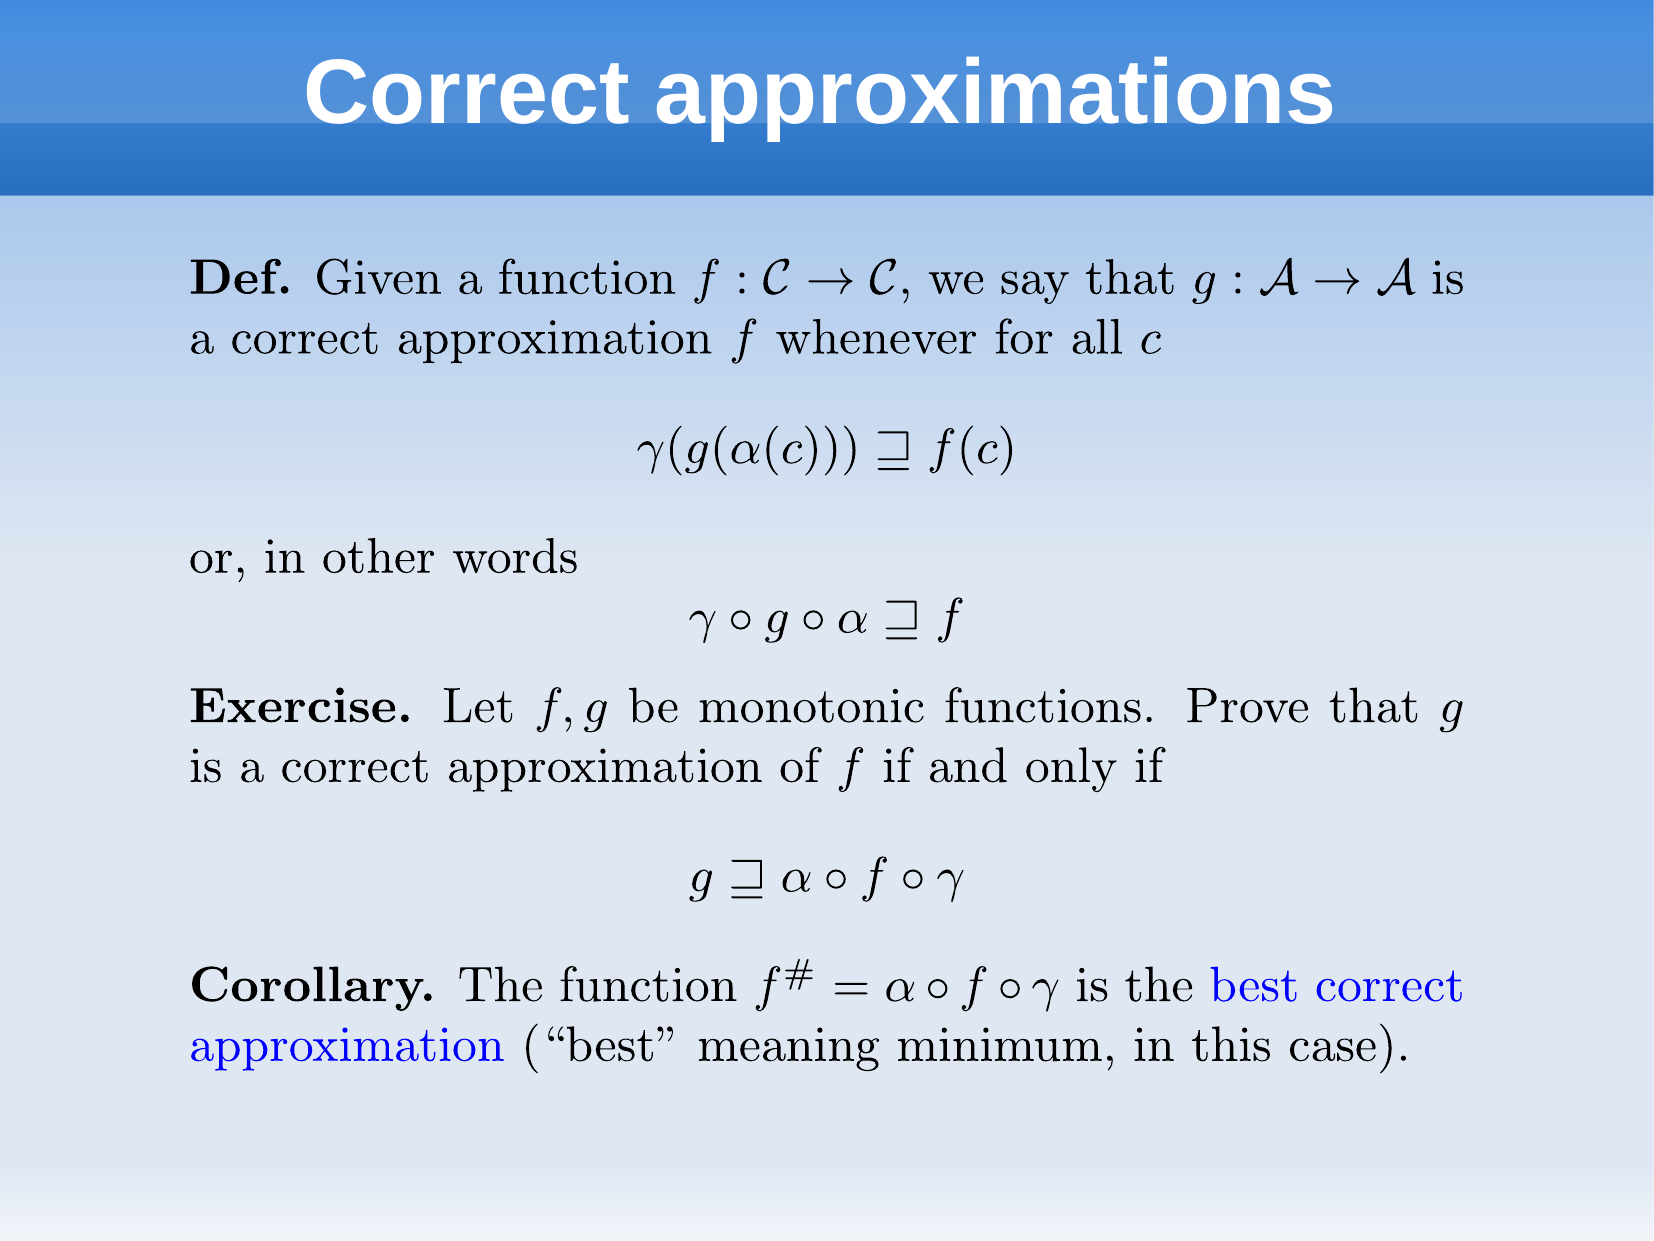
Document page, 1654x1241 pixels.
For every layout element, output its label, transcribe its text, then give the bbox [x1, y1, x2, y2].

title Correct approximations [76, 0, 1565, 196]
picture [0, 0, 1654, 1241]
text_box [188, 257, 1465, 1074]
